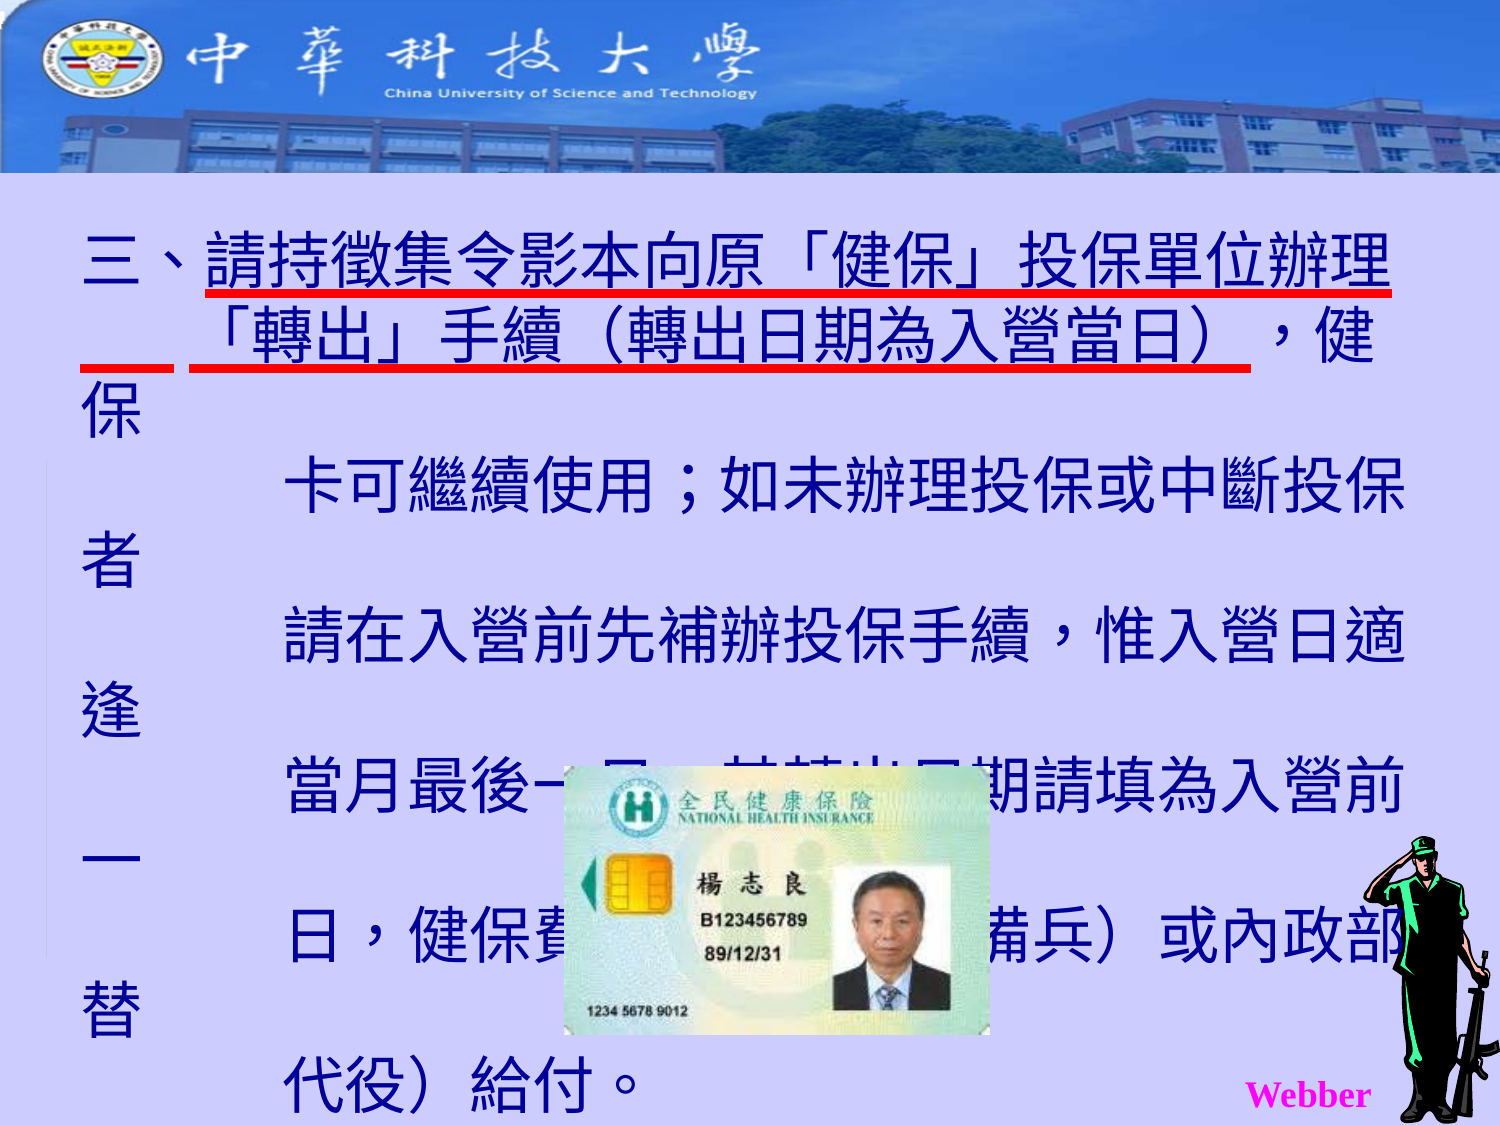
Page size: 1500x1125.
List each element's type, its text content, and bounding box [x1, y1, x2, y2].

picture [0, 0, 1500, 173]
picture [564, 766, 990, 1035]
text_box 三、請持徵集令影本向原「健保」投保單位辦理 「轉出」手續（轉出日期為入營當日），健保 卡可繼續使用；如未辦理投保或中斷投保者 請在入營前先補辦投保手續，惟入營日適逢 當月最後一日，其轉出日期請填為入營前一 日，健保費由國防部（常備兵）或內政部替 代役）給付。 [65, 214, 1432, 1125]
picture [1432, 835, 1500, 1125]
